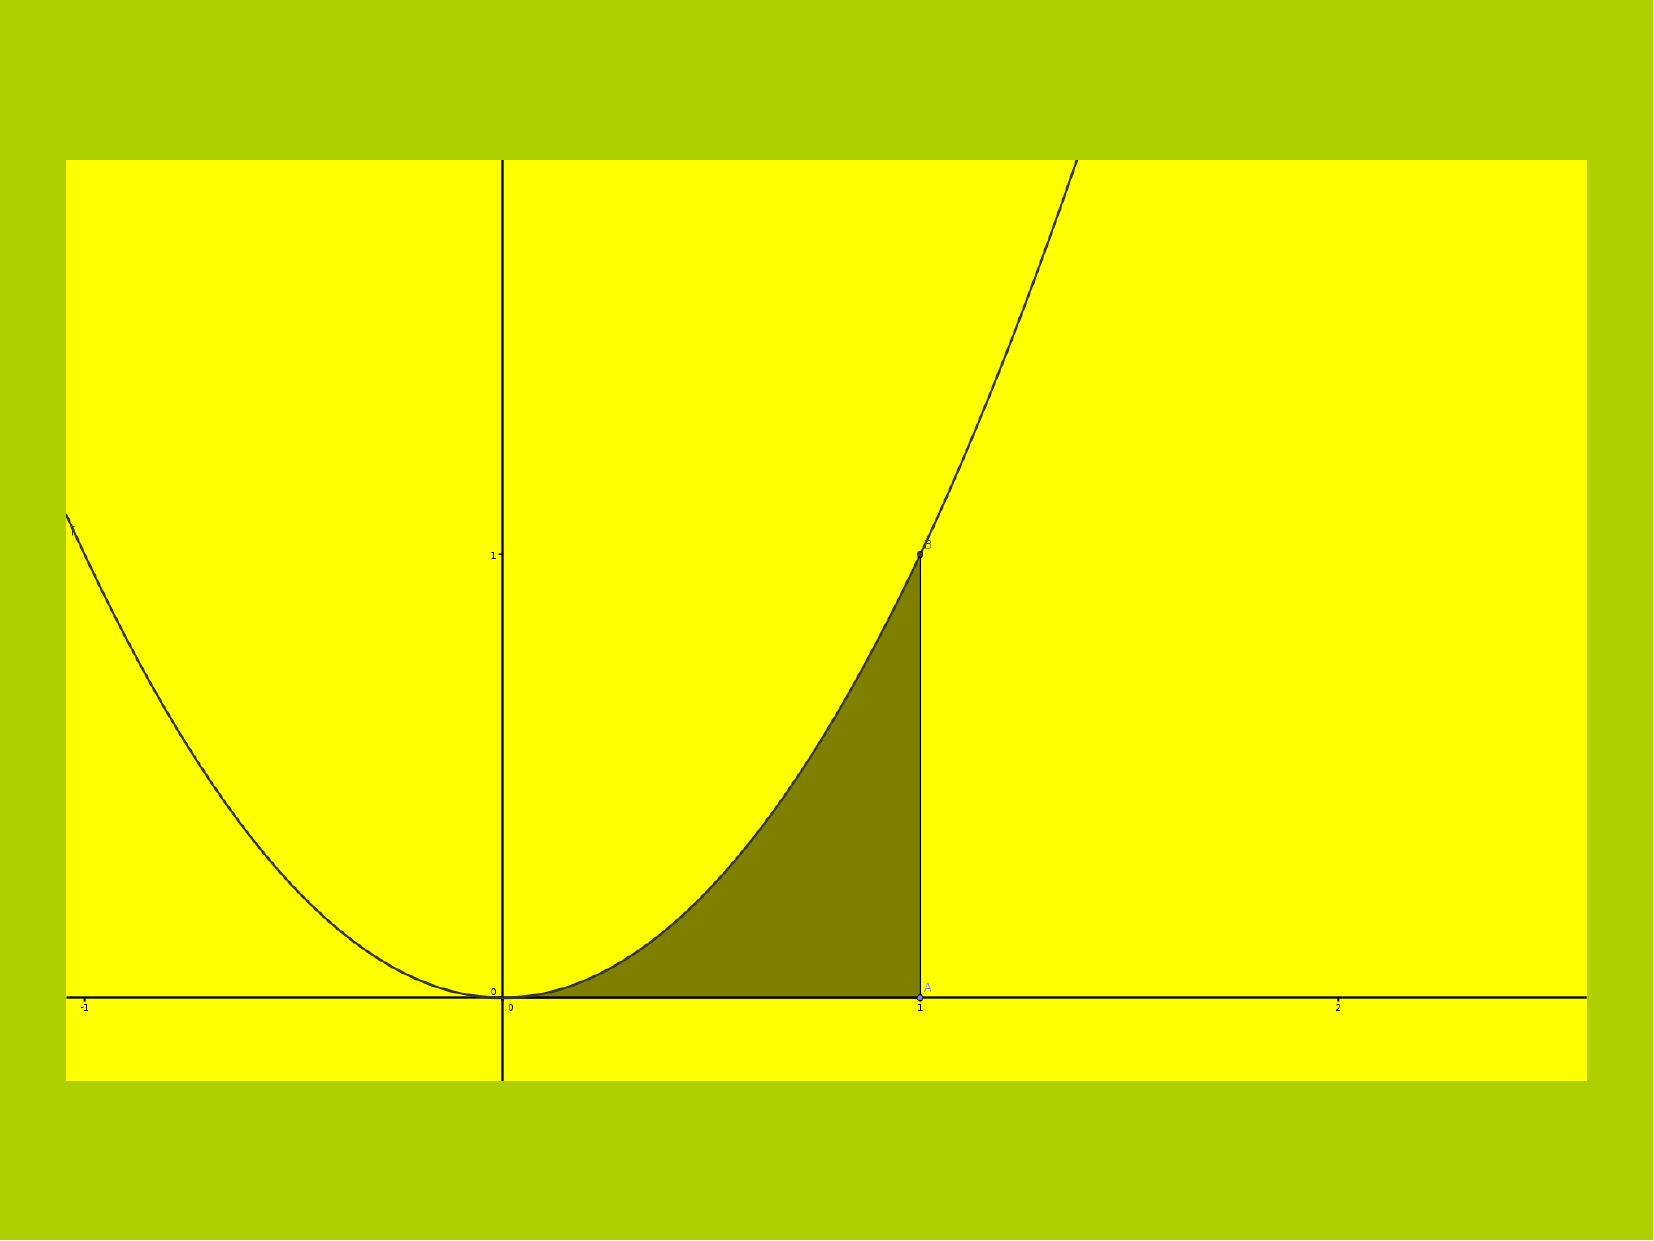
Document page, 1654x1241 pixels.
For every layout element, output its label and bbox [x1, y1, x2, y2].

picture [66, 160, 1587, 1081]
